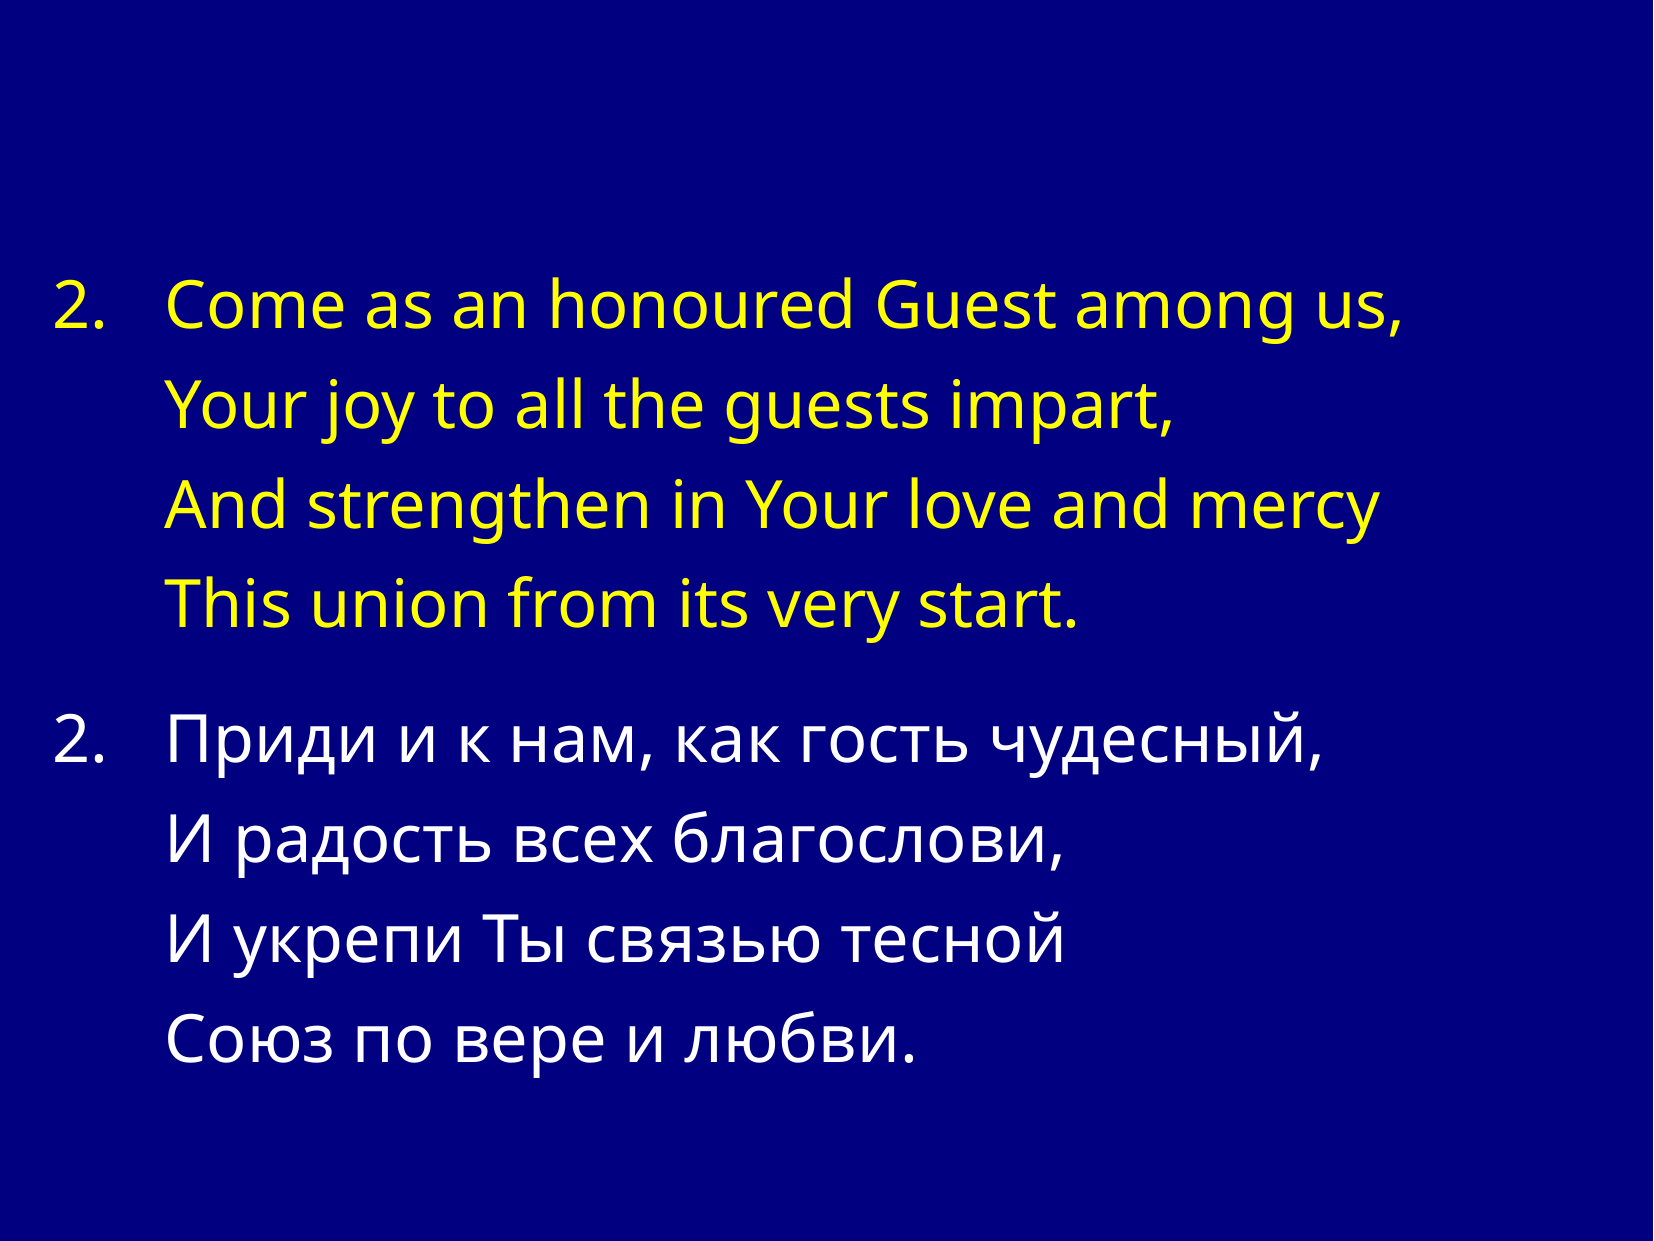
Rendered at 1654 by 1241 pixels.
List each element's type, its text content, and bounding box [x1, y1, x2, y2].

text_box 2. Come as an honoured Guest among us, Your joy to all the guests impart, And strengthen in Your love and mercy This union from its very start. [37, 150, 1653, 638]
text_box 2. Приди и к нам, как гость чудесный, И радость всех благослови, И укрепи Ты связью тесной Союз по вере и любви. [37, 675, 1576, 1163]
